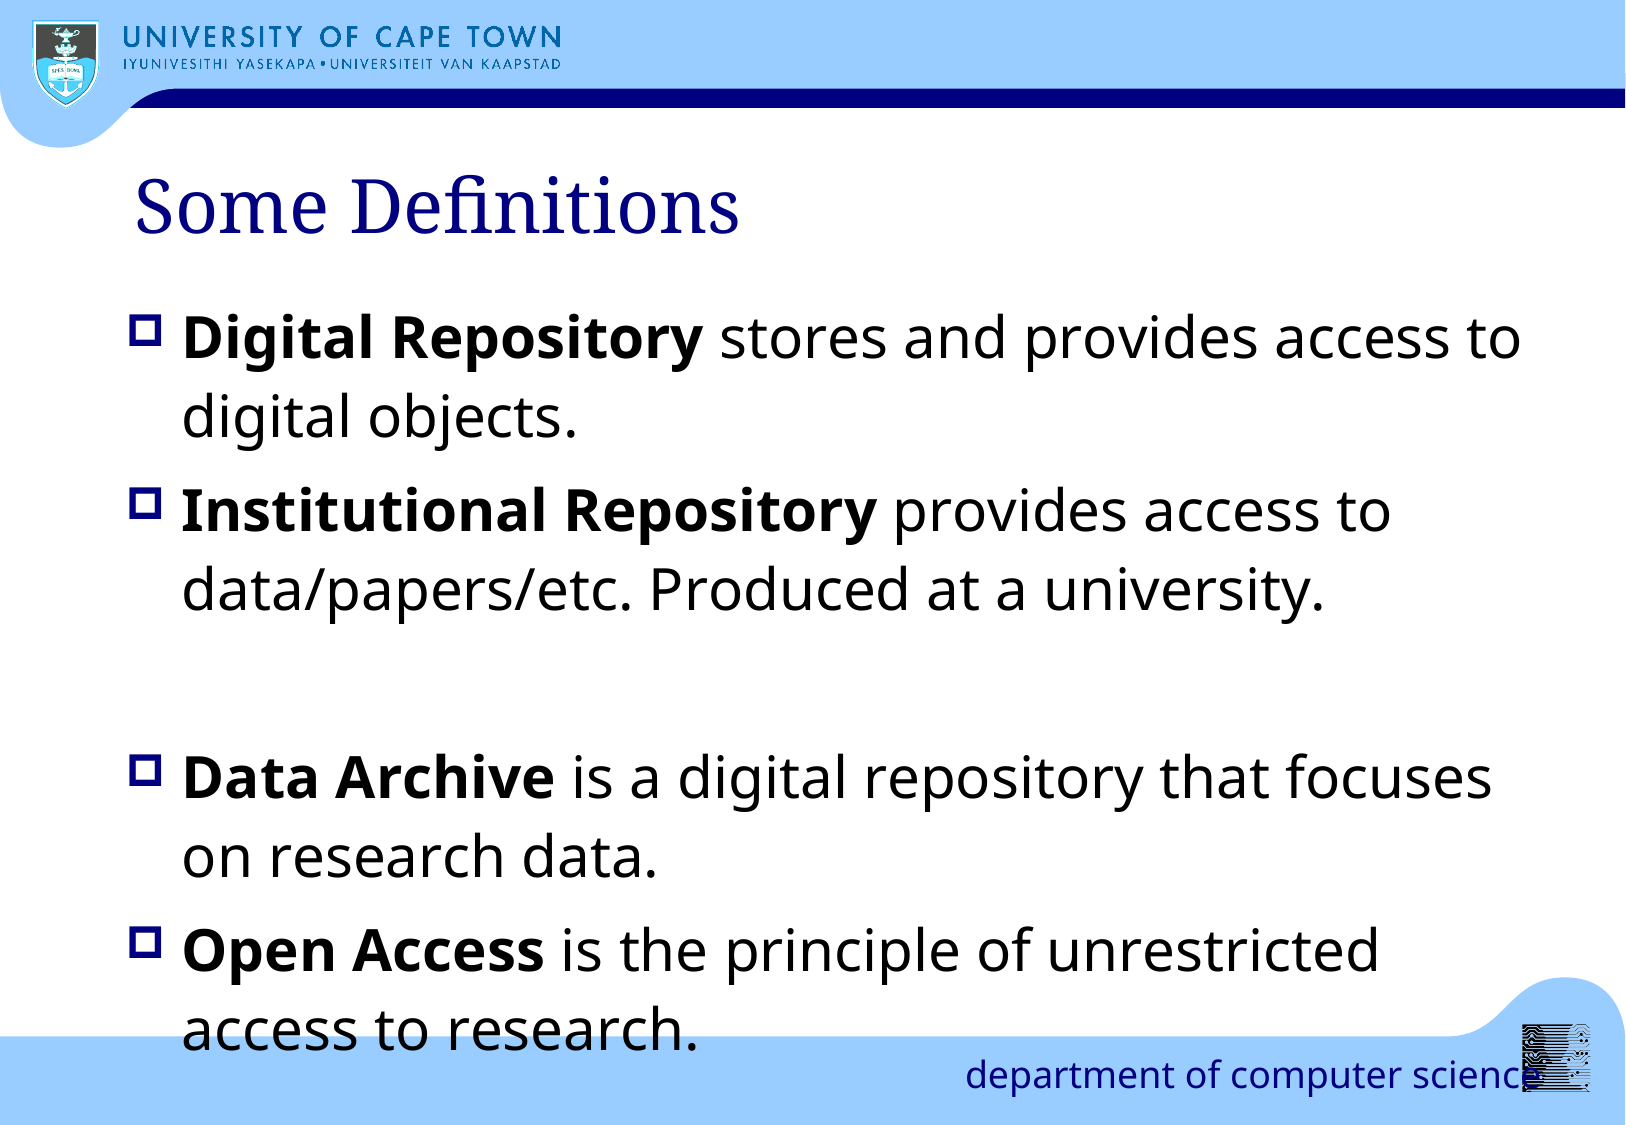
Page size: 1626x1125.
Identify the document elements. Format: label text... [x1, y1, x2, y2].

list Digital Repository stores and provides access to digital objects. Institutional Repository provides access to data/papers/etc. Produced at a university. Data Archive is a digital repository that focuses on research data. Open Access is the principle of unrestricted access to research. [125, 296, 1570, 992]
picture [120, 23, 563, 71]
picture [1526, 1070, 1536, 1076]
picture [1522, 1024, 1591, 1092]
title Some Definitions [134, 140, 1571, 268]
